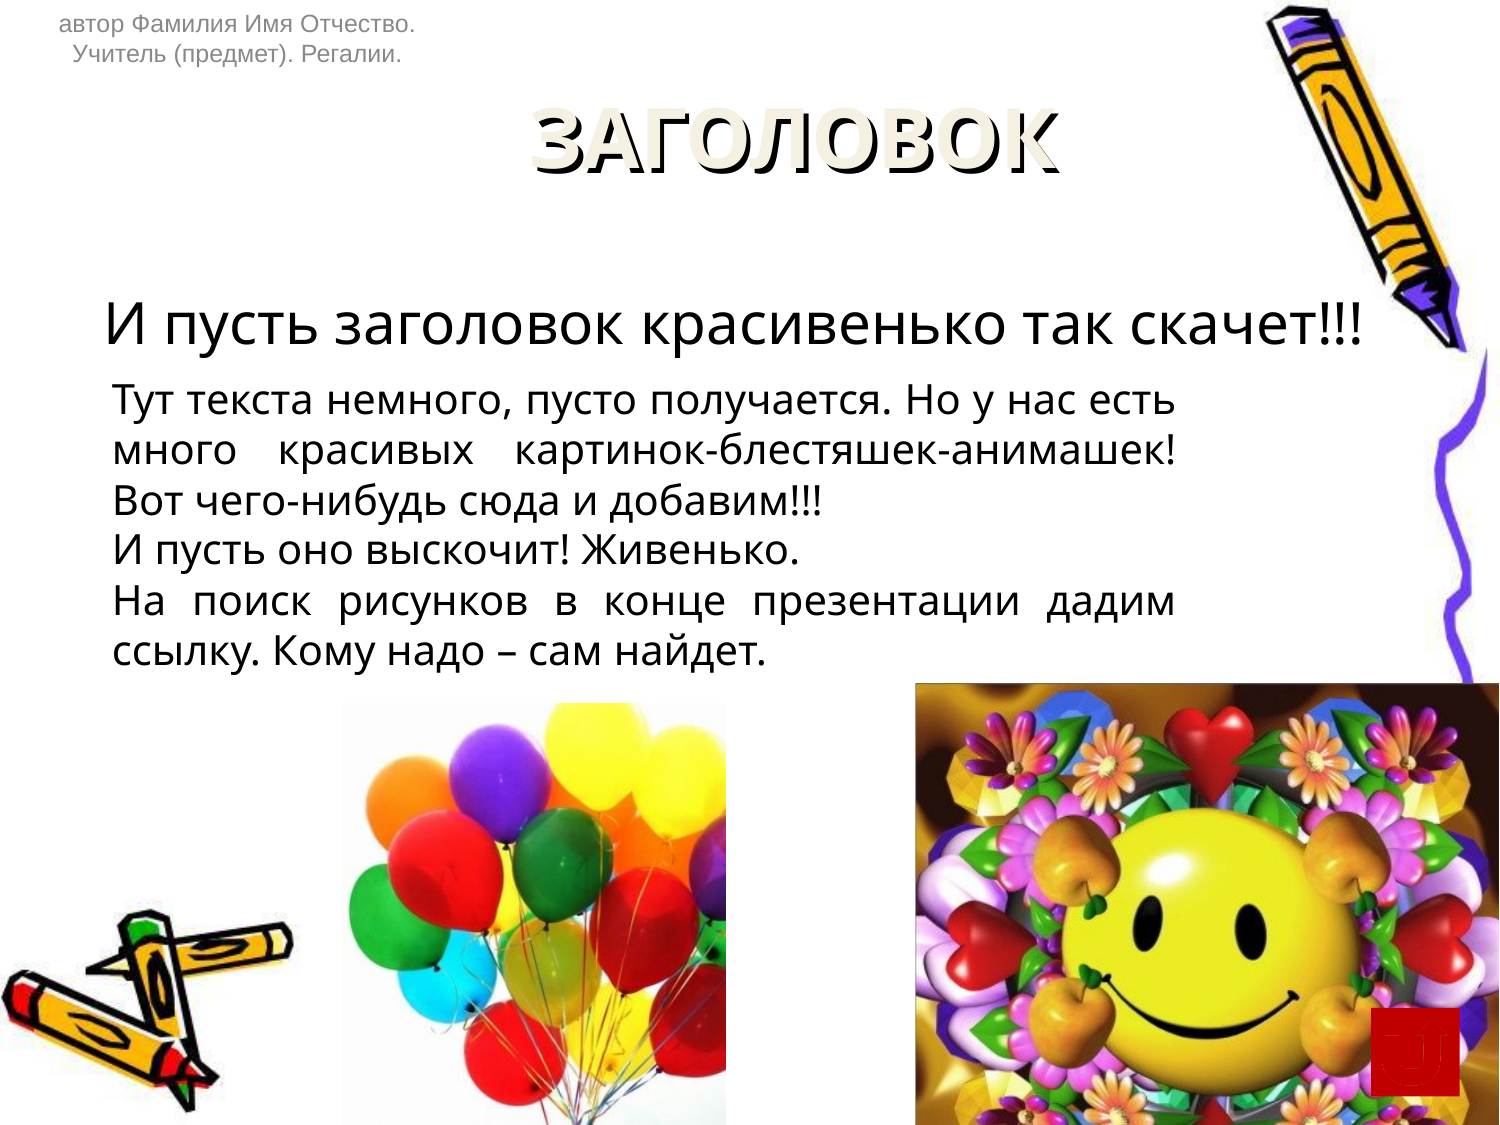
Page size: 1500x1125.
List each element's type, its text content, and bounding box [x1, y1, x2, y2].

text_box Тут текста немного, пусто получается. Но у нас есть много красивых картинок-блестяшек-анимашек! Вот чего-нибудь сюда и добавим!!! И пусть оно выскочит! Живенько. На поиск рисунков в конце презентации дадим ссылку. Кому надо – сам найдет. [96, 365, 1211, 684]
text_box ЗАГОЛОВОК [513, 78, 997, 195]
text_box И пусть заголовок красивенько так скачет!!! [88, 278, 1449, 365]
text_box автор Фамилия Имя Отчество. Учитель (предмет). Регалии. [0, 0, 475, 76]
picture [0, 0, 1500, 1125]
text_box [1371, 1007, 1460, 1097]
